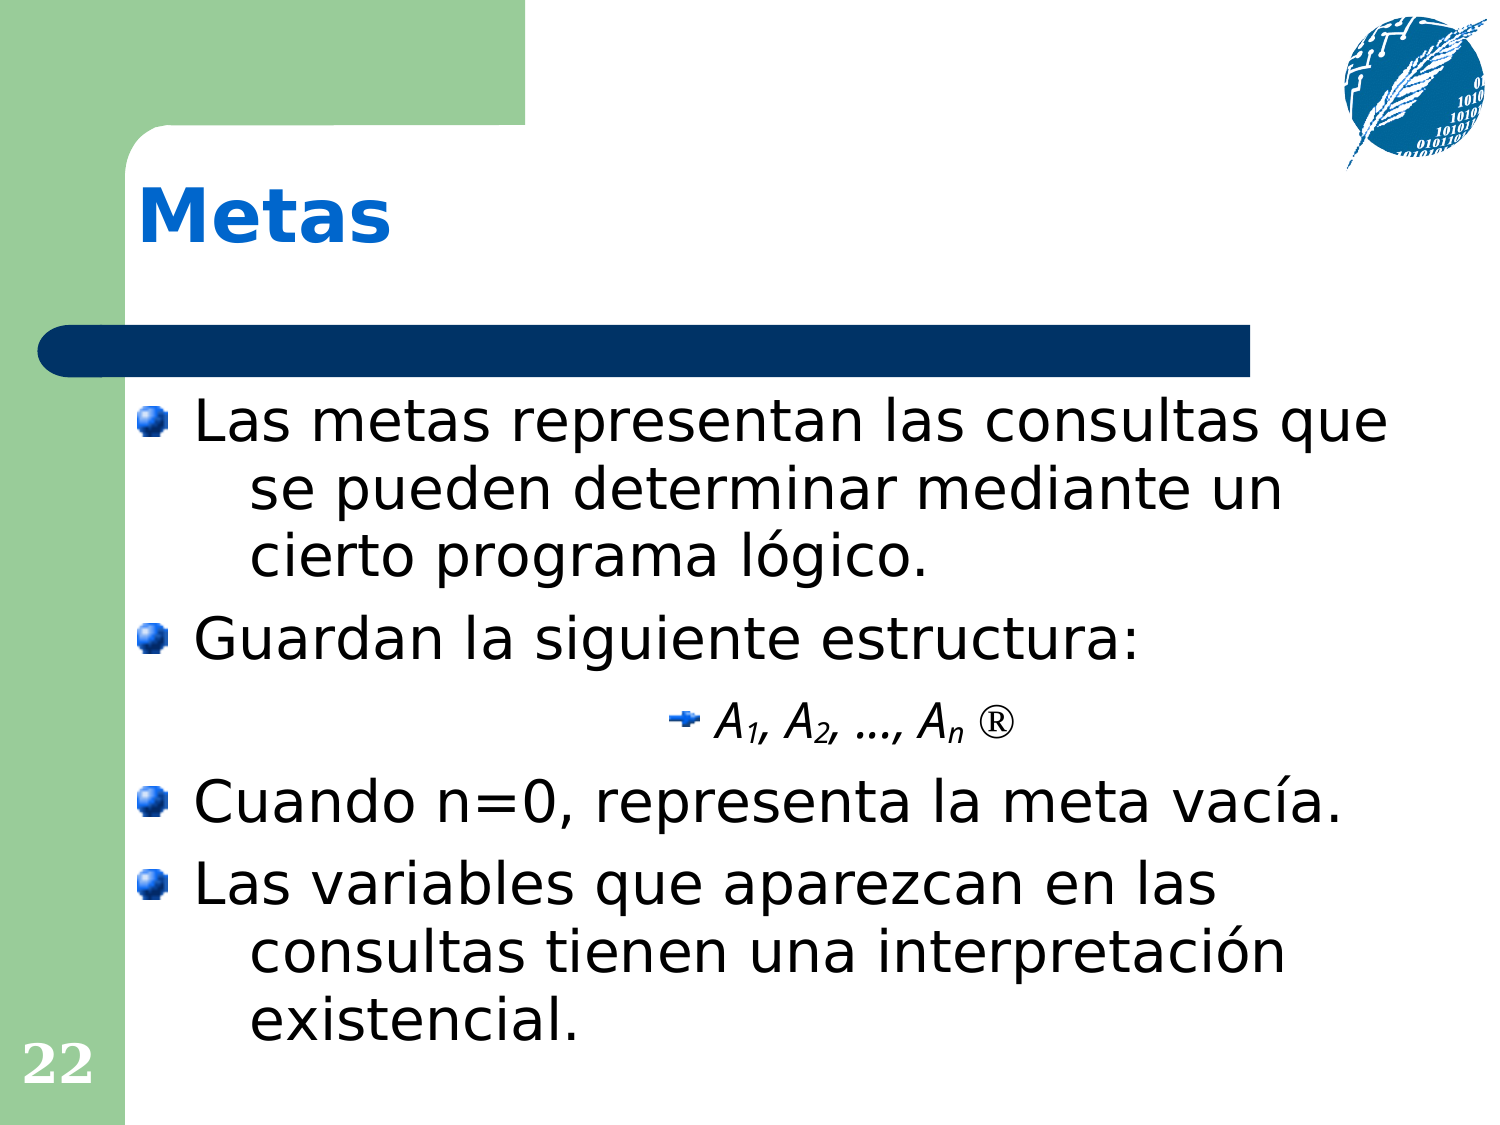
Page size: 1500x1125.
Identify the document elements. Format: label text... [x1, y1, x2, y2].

list Las metas representan las consultas que se pueden determinar mediante un cierto programa lógico. Guardan la siguiente estructura: A1, A2, ..., An ® Cuando n=0, representa la meta vacía. Las variables que aparezcan en las consultas tienen una interpretación existencial. [137, 387, 1400, 1082]
picture [1416, 140, 1425, 149]
title Metas [136, 136, 1414, 301]
picture [1427, 138, 1431, 148]
picture [1341, 15, 1487, 172]
picture [1436, 127, 1450, 136]
picture [1433, 139, 1440, 147]
